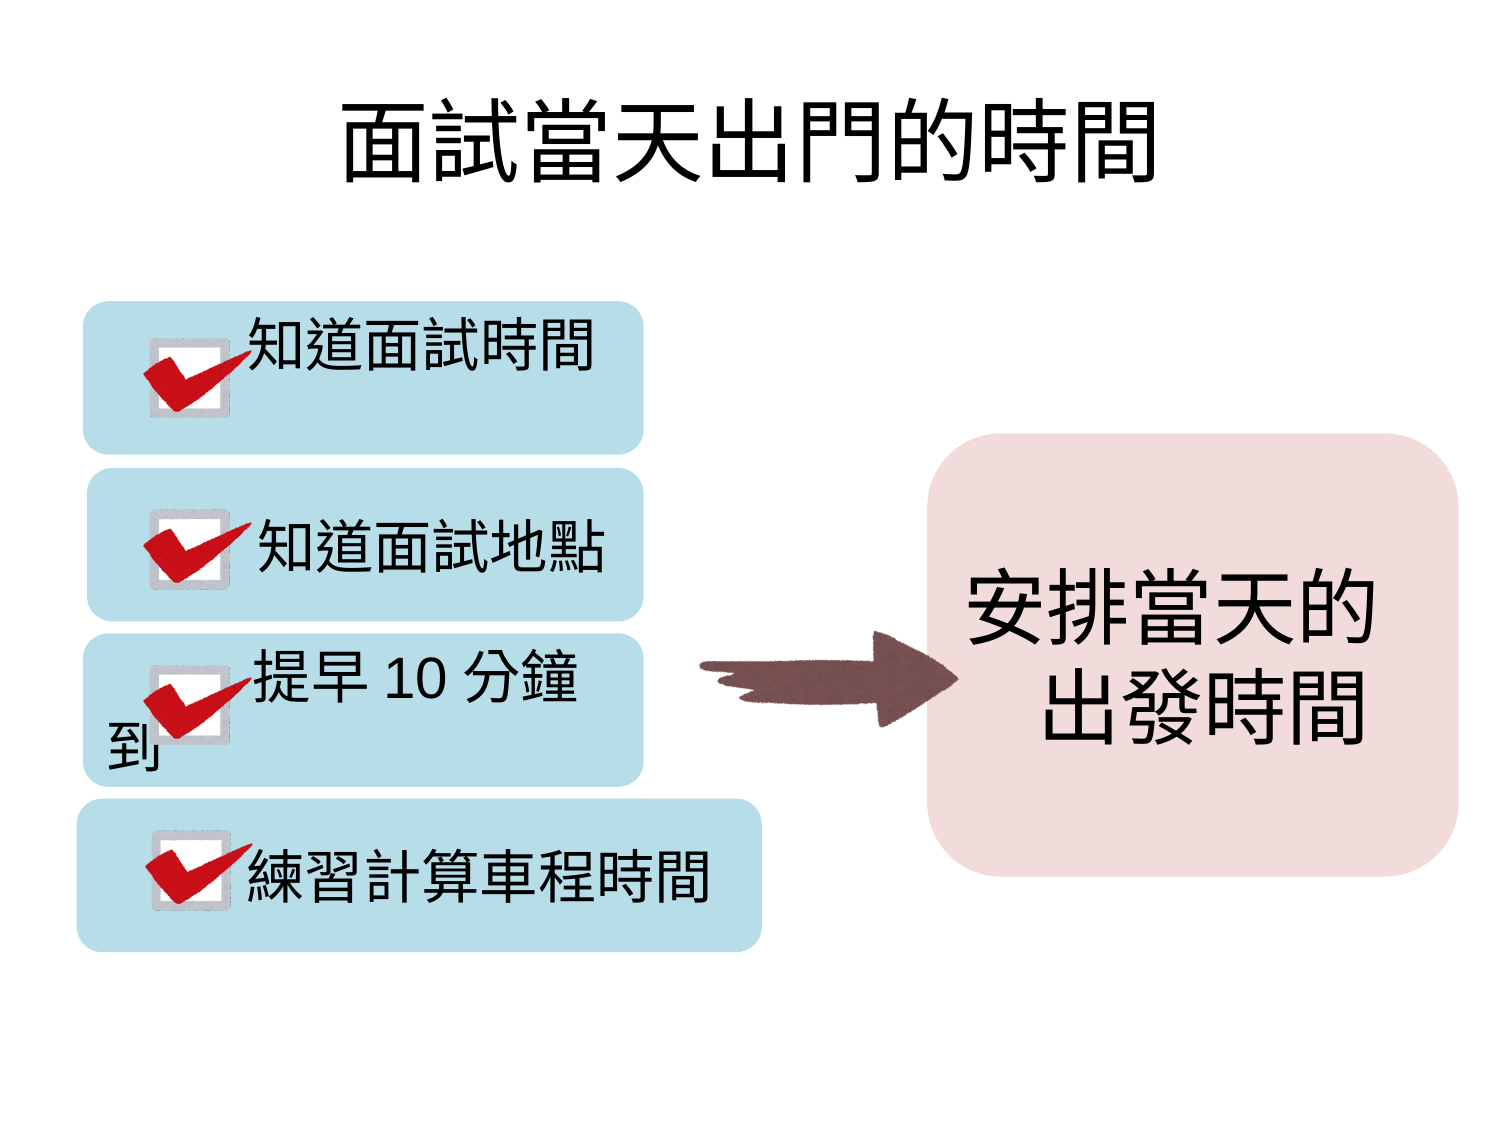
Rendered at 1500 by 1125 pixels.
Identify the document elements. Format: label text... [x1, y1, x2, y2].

picture [690, 617, 966, 742]
text_box 安排當天的 出發時間 [927, 433, 1459, 877]
text_box 知道面試時間 [82, 301, 644, 455]
picture [137, 329, 256, 427]
title 面試當天出門的時間 [75, 45, 1425, 233]
picture [139, 822, 257, 919]
picture [137, 656, 256, 754]
picture [137, 501, 256, 598]
text_box 練習計算車程時間 [76, 798, 762, 953]
text_box 提早10分鐘到 [82, 633, 644, 787]
text_box 知道面試地點 [86, 467, 644, 622]
